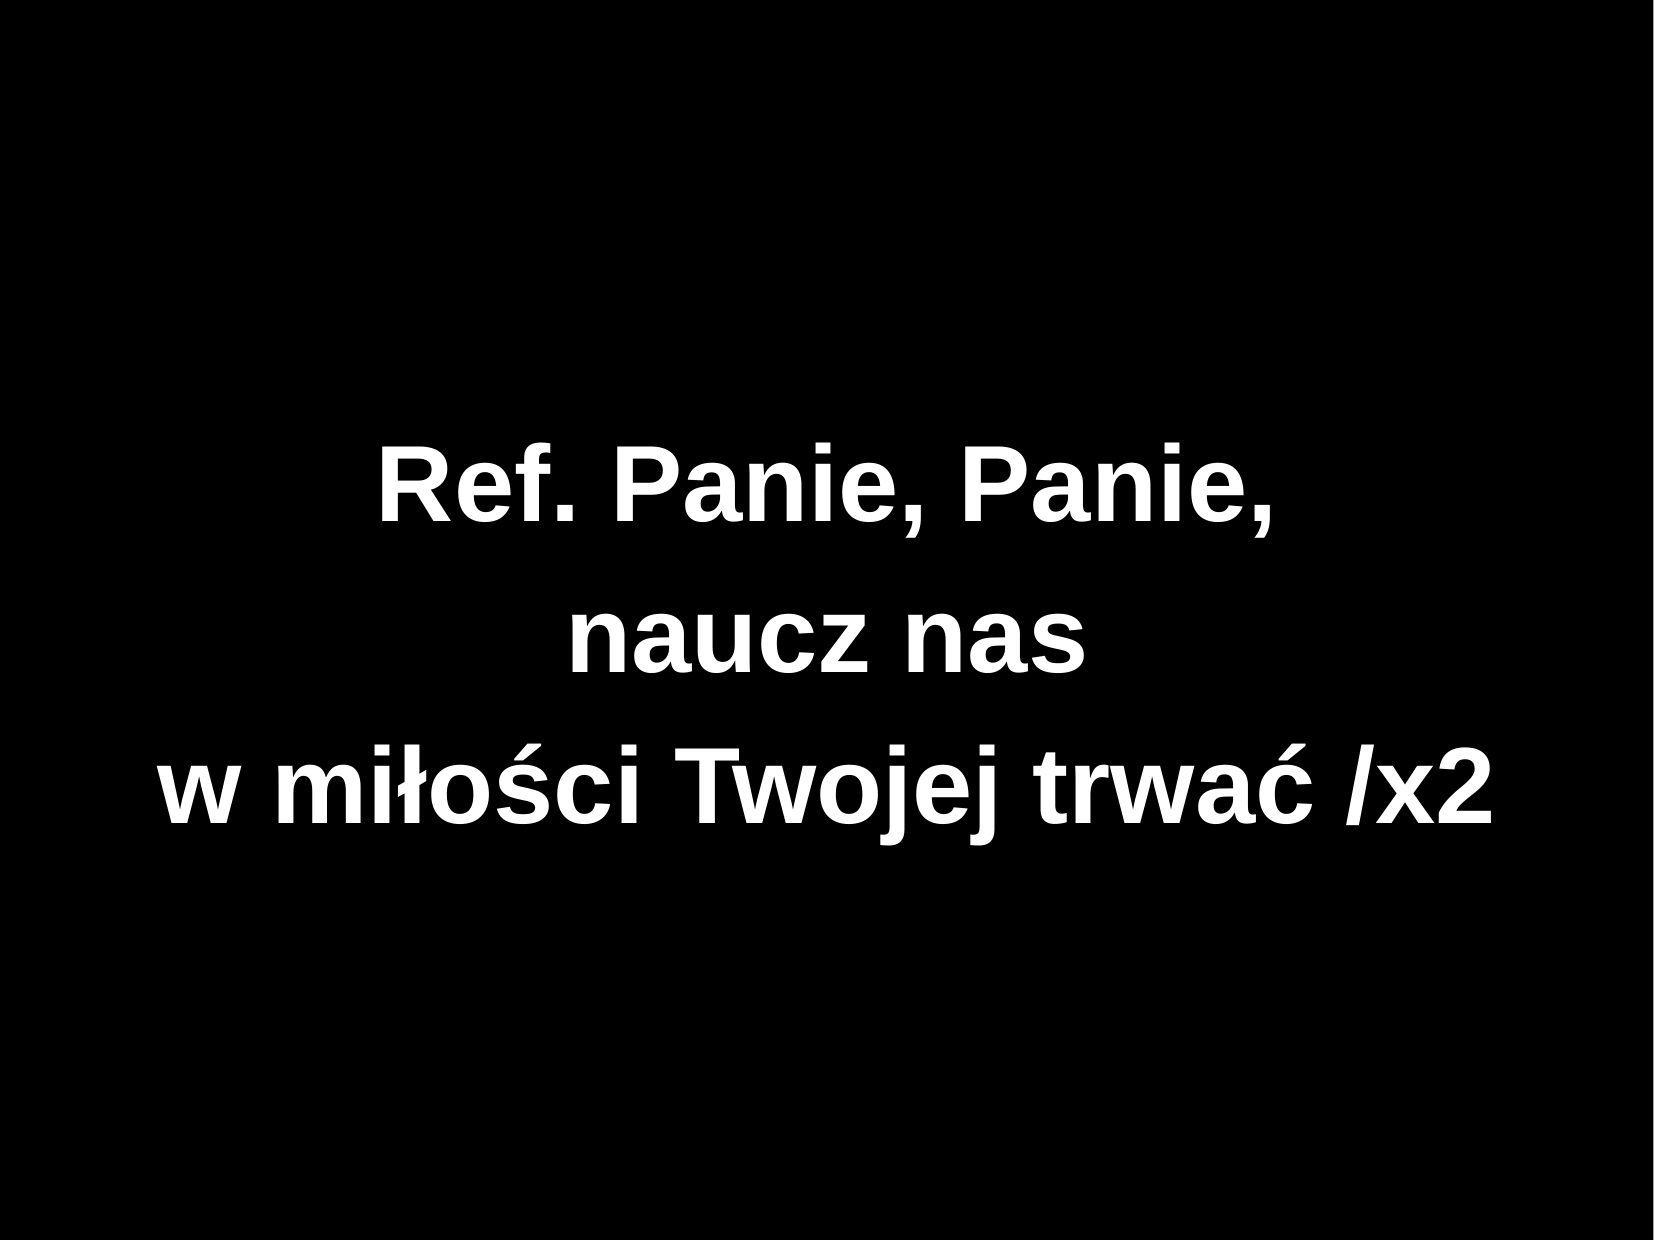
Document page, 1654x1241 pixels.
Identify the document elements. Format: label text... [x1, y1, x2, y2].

subtitle Ref. Panie, Panie, naucz nas w miłości Twojej trwać /x2 [0, 0, 1654, 1241]
